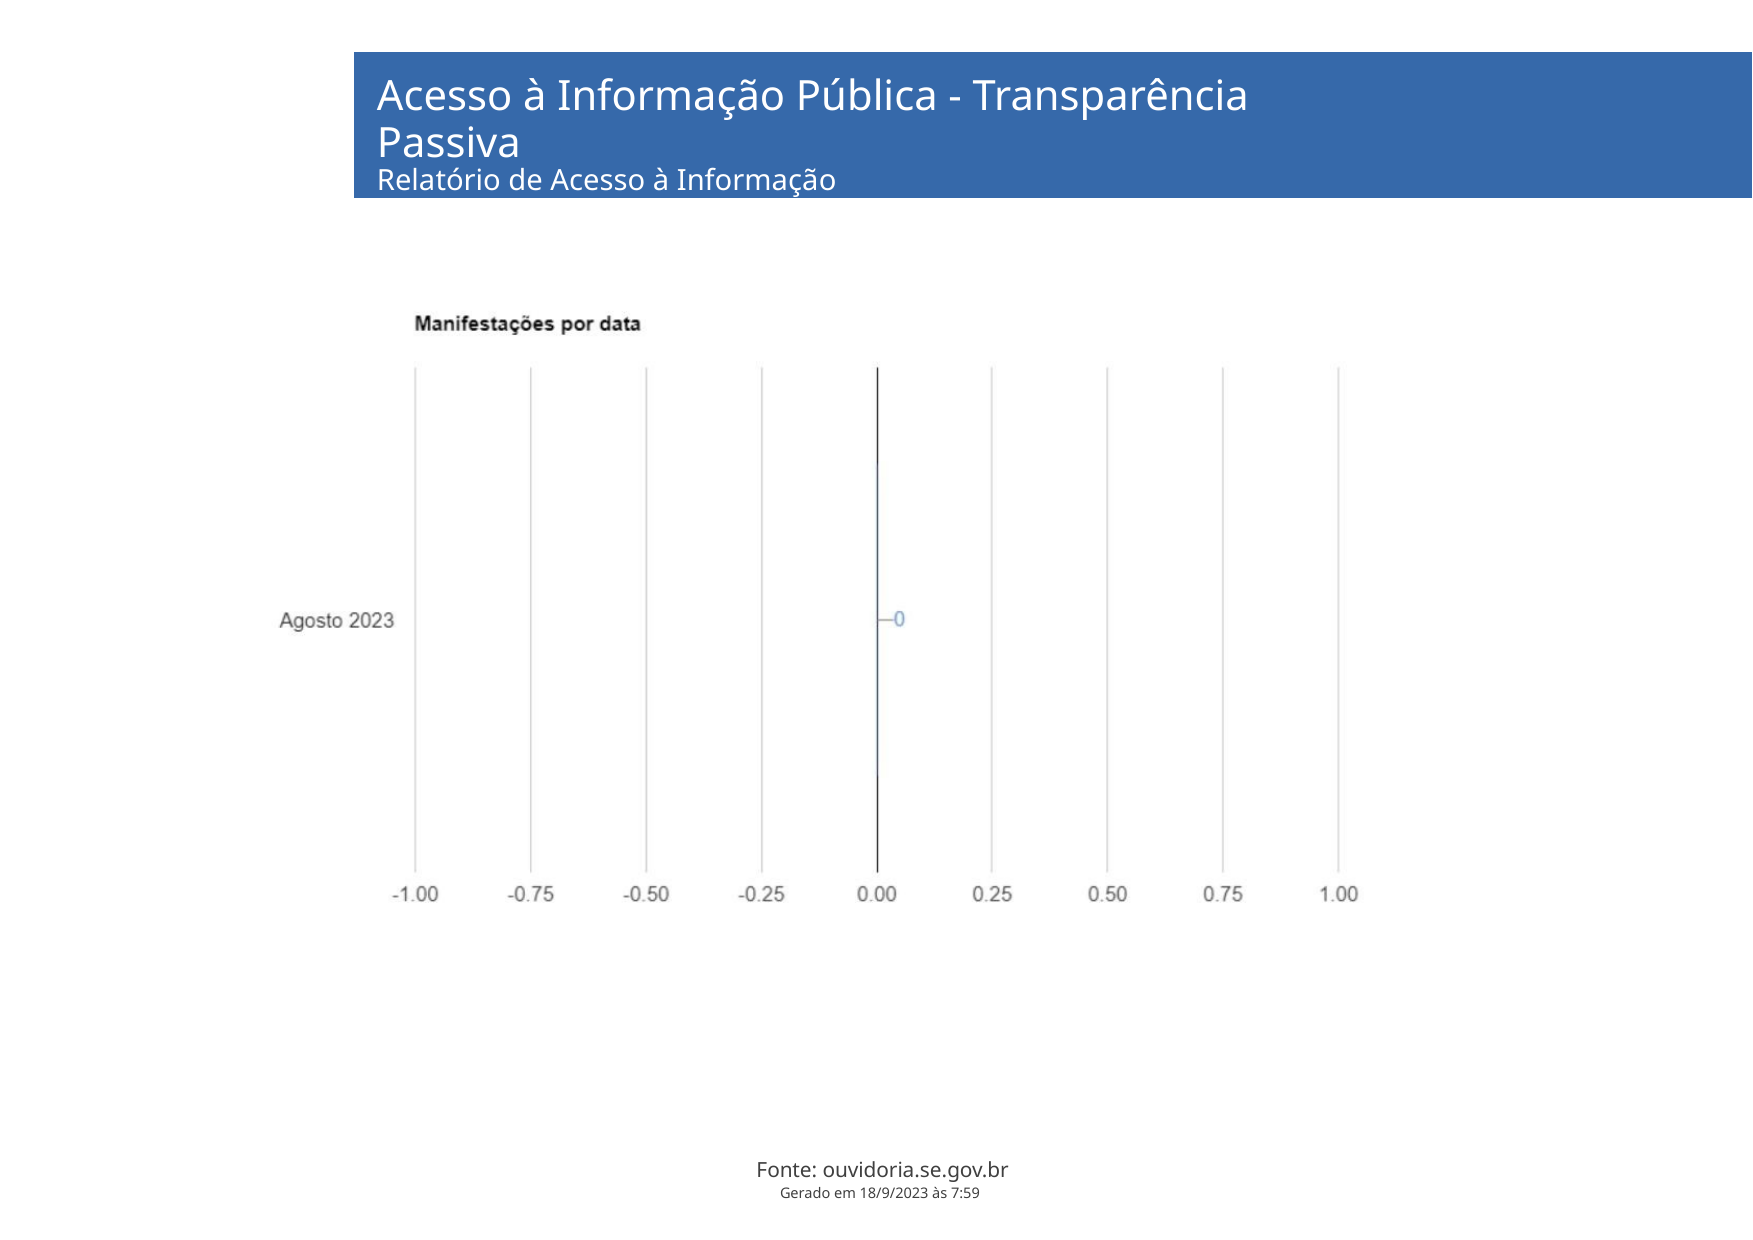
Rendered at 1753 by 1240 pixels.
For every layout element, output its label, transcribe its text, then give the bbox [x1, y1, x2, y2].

text_box Acesso à Informação Pública - Transparência Passiva Relatório de Acesso à Informação EMSETURAgosto a Agosto de 2023 [376, 72, 1403, 228]
text_box [155, 211, 1599, 1028]
text_box Gerado em 18/9/2023 às 7:59 [780, 1184, 999, 1202]
text_box Fonte: ouvidoria.se.gov.br [756, 1158, 1023, 1182]
text_box [354, 52, 1752, 198]
